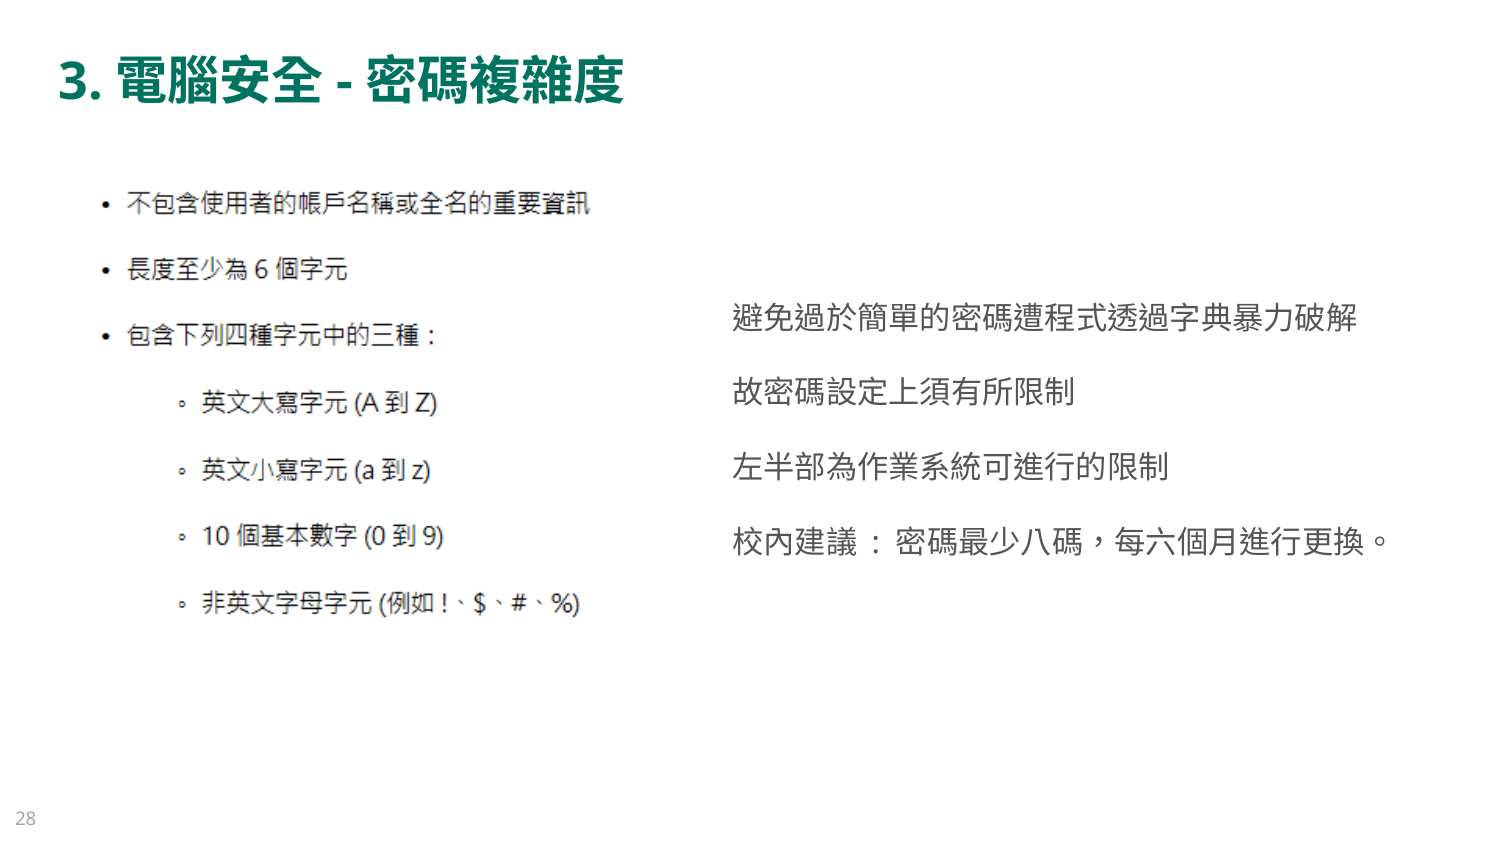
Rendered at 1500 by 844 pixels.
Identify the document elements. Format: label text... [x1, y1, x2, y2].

title 3.電腦安全-密碼複雜度 [58, 48, 1442, 162]
picture [56, 161, 672, 644]
text_box 避免過於簡單的密碼遭程式透過字典暴力破解 故密碼設定上須有所限制 左半部為作業系統可進行的限制 校內建議 : 密碼最少八碼，每六個月進行更換。 [732, 297, 1424, 639]
slide_number 28 [15, 806, 61, 831]
